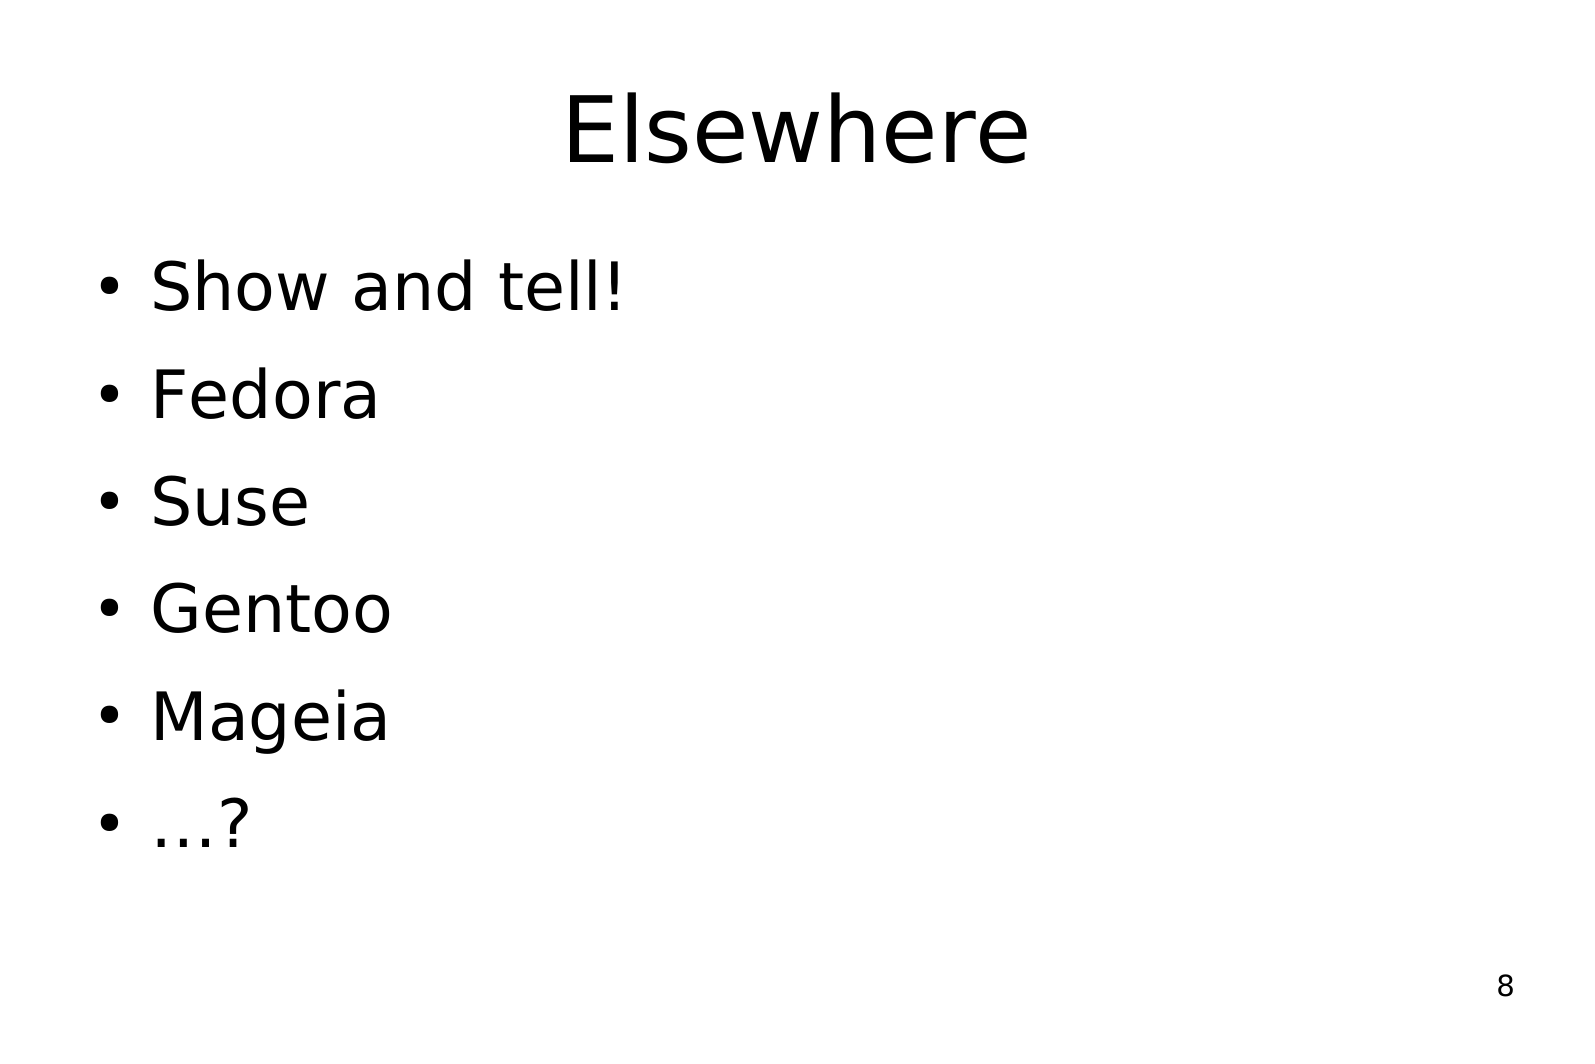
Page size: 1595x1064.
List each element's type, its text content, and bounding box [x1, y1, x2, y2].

title Elsewhere [79, 49, 1515, 213]
list Show and tell! Fedora Suse Gentoo Mageia …? [79, 248, 1515, 936]
